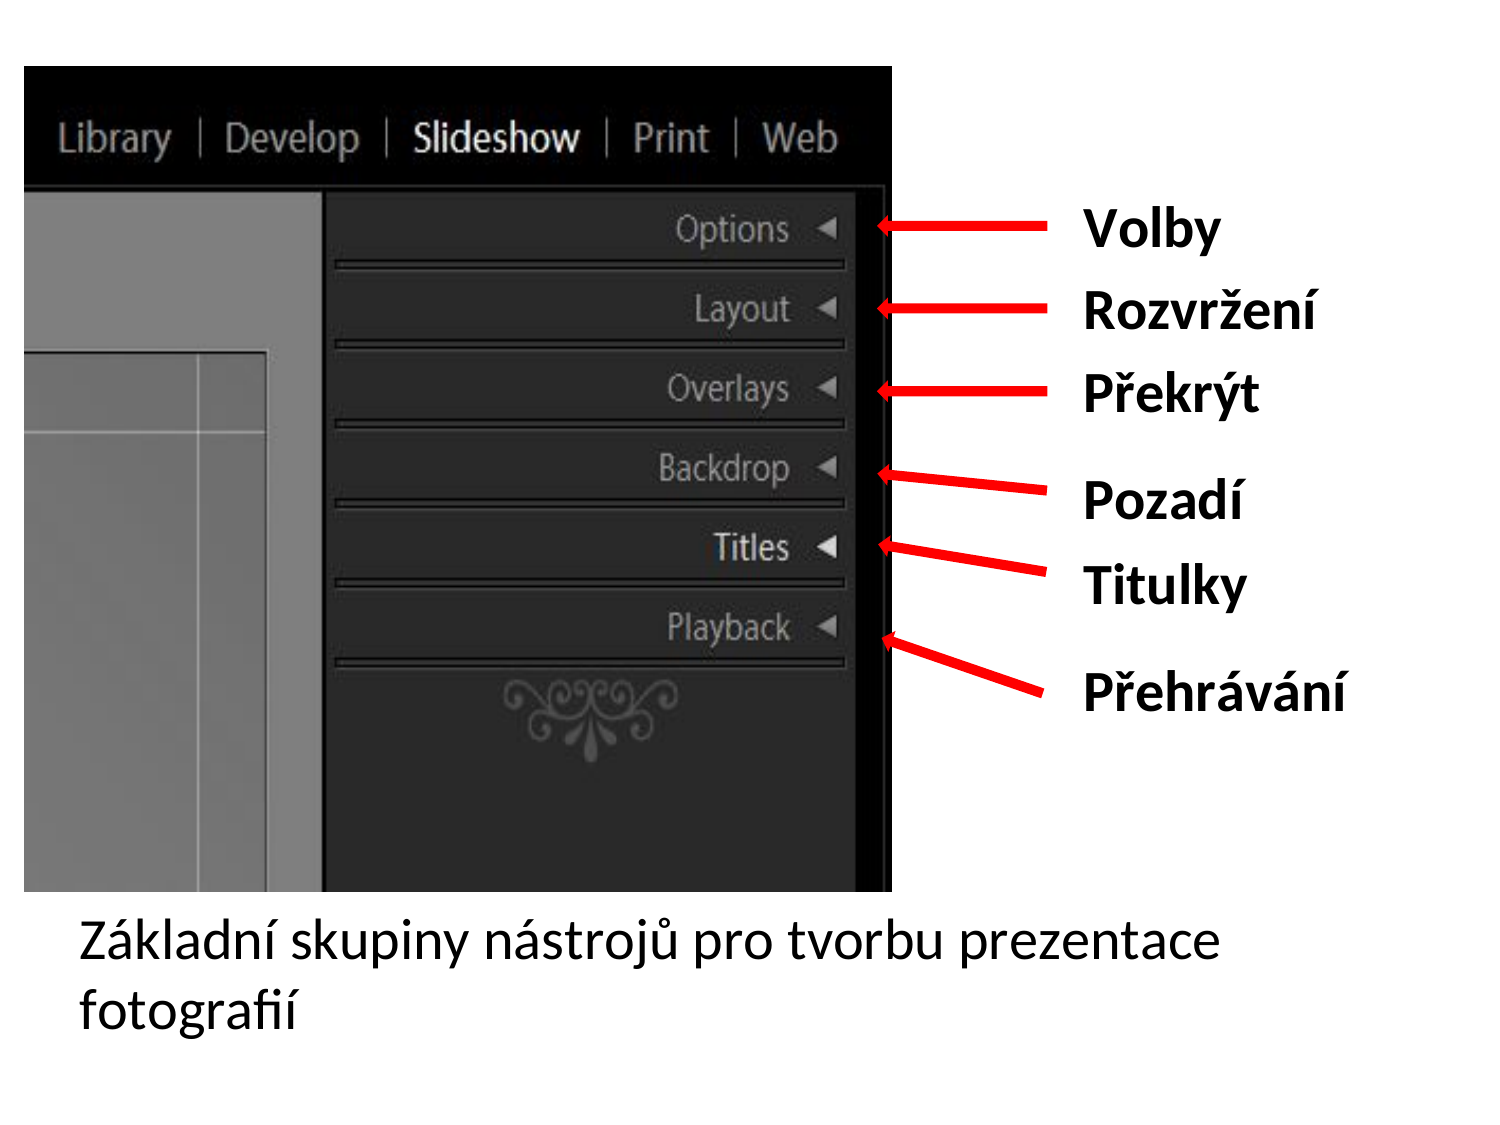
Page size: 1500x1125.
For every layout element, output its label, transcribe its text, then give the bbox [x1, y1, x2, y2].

text_box [881, 539, 1045, 575]
text_box Základní skupiny nástrojů pro tvorbu prezentace fotografií [64, 893, 1412, 1049]
text_box [884, 635, 1042, 696]
text_box Titulky [1068, 539, 1412, 625]
text_box Překrýt [1068, 346, 1412, 433]
text_box [879, 385, 1046, 398]
text_box [879, 219, 1046, 232]
text_box Rozvržení [1068, 264, 1412, 346]
text_box Pozadí [1068, 453, 1412, 539]
text_box [879, 302, 1046, 315]
text_box [880, 468, 1046, 494]
picture [24, 66, 892, 892]
text_box Volby [1068, 181, 1412, 264]
text_box Přehrávání [1068, 645, 1412, 731]
